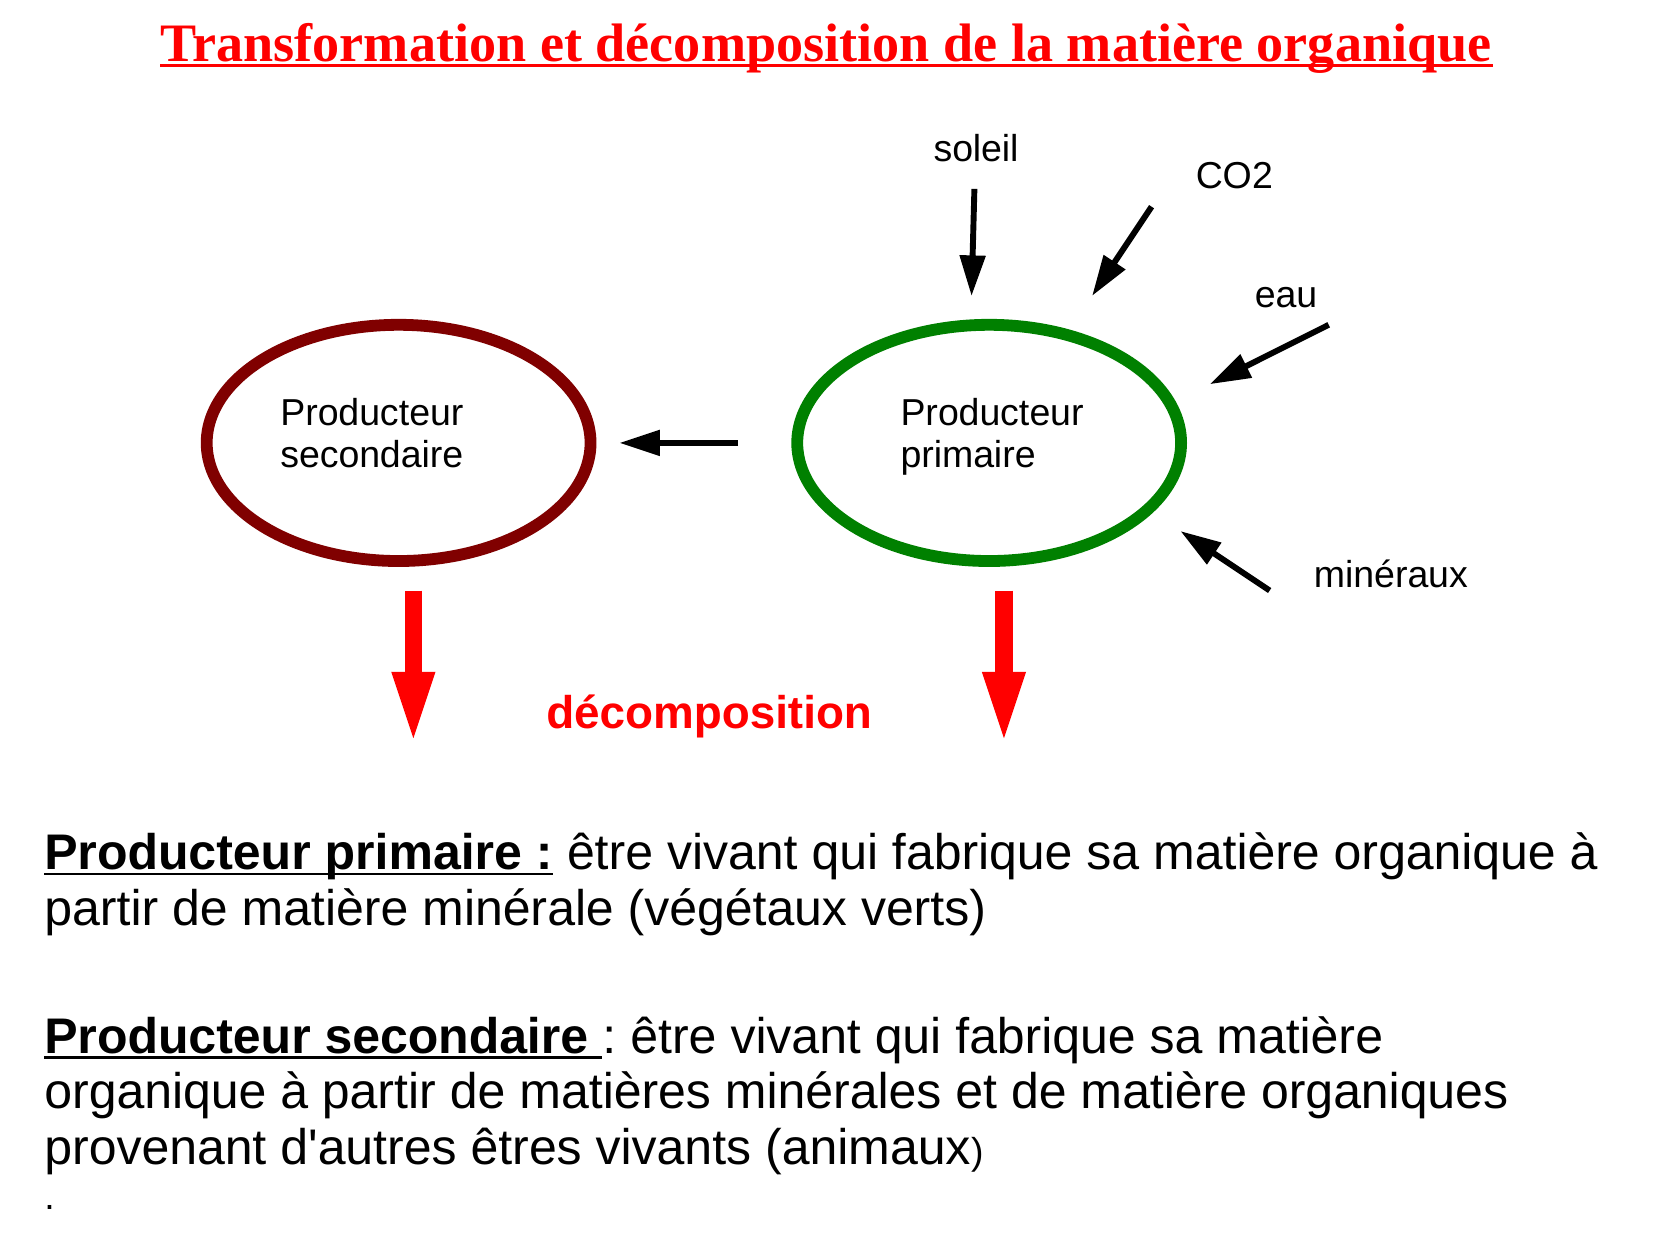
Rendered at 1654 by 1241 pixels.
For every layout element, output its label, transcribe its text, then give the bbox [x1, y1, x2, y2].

text_box eau [1240, 265, 1359, 325]
text_box CO2 [1181, 147, 1329, 222]
text_box Transformation et décomposition de la matière organique [59, 5, 1595, 148]
text_box décomposition [531, 679, 888, 747]
text_box minéraux [1299, 546, 1536, 621]
text_box Producteur primaire [885, 383, 1123, 488]
text_box Producteur primaire : être vivant qui fabrique sa matière organique à partir de matière minérale (végétaux verts) [29, 817, 1654, 945]
text_box Producteur secondaire [265, 383, 532, 488]
text_box soleil [918, 120, 1034, 178]
text_box Producteur secondaire : être vivant qui fabrique sa matière organique à partir de matières minérales et de matière organiques provenant d'autres êtres vivants (animaux) . [29, 945, 1565, 1241]
